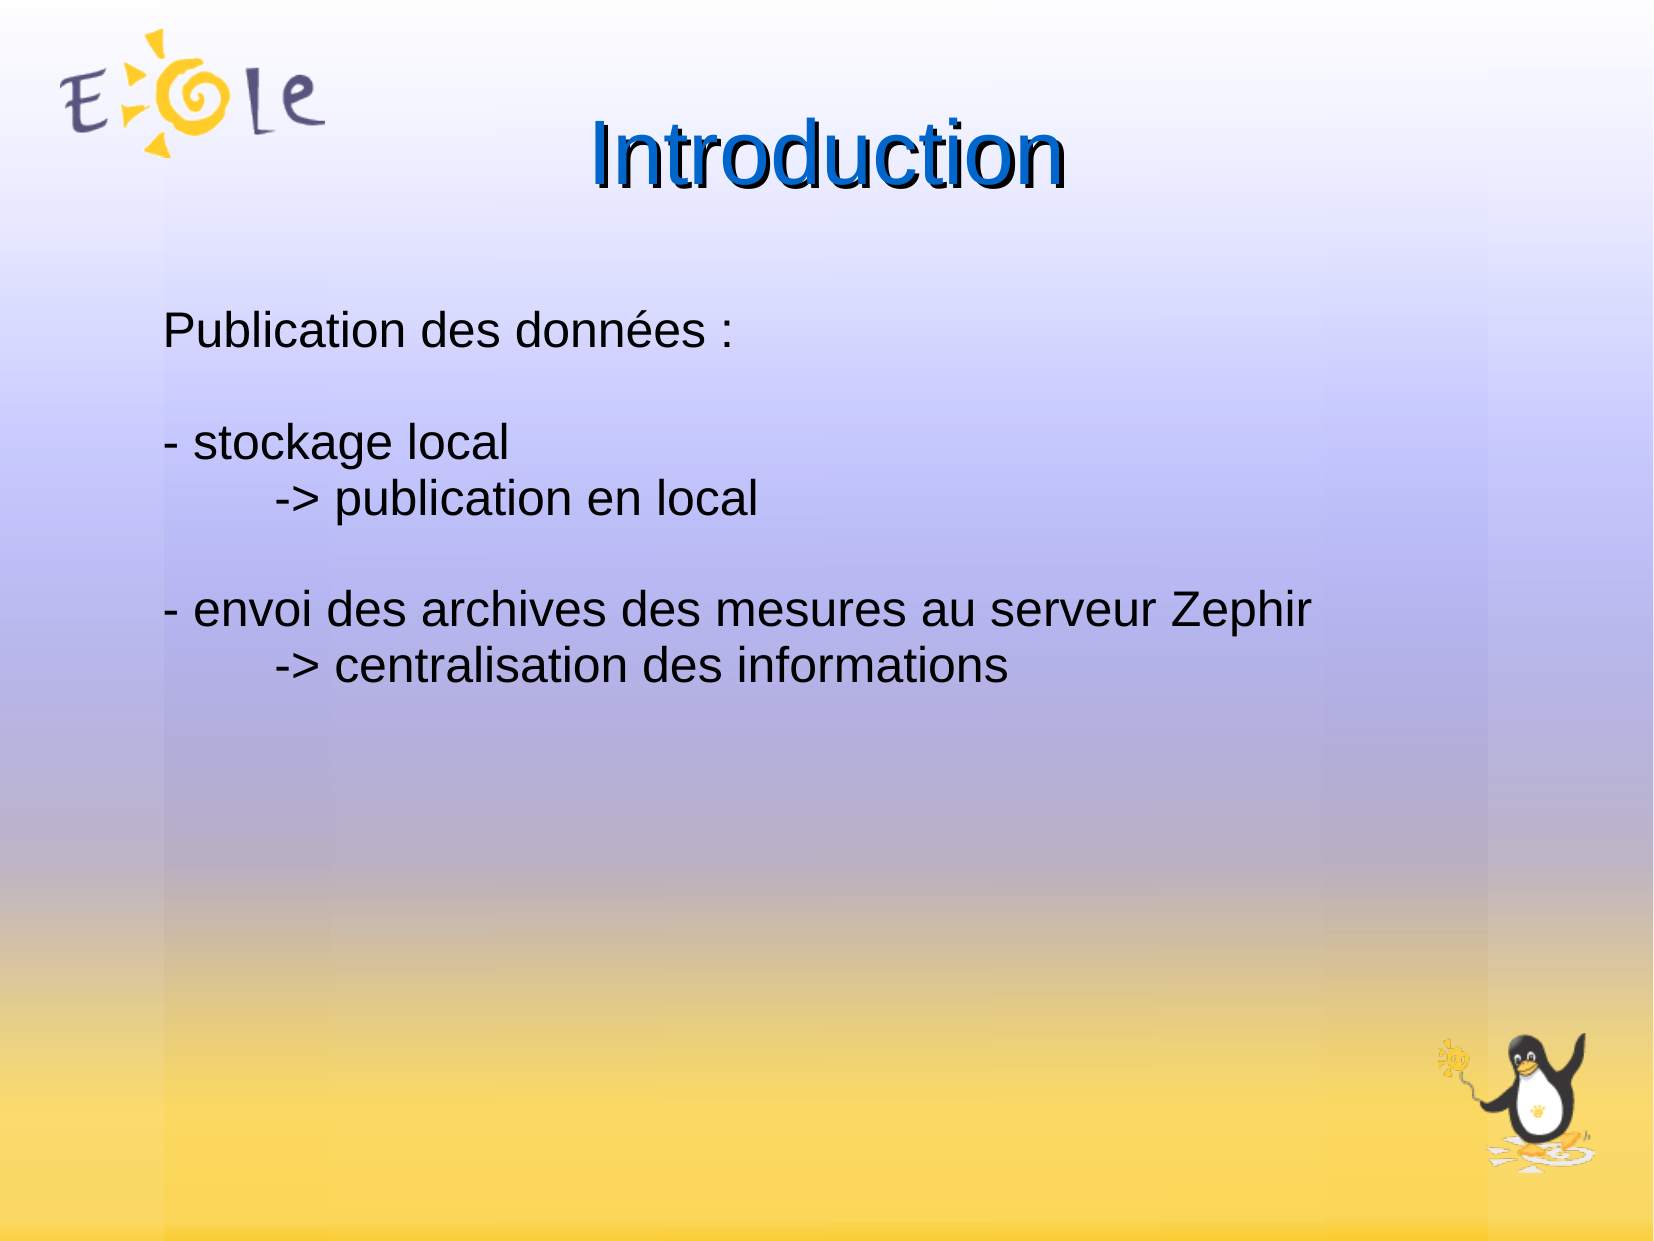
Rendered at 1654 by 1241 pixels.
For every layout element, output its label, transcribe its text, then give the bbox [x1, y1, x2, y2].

picture [0, 0, 1654, 1241]
text_box Publication des données : - stockage local -> publication en local - envoi des archives des mesures au serveur Zephir -> centralisation des informations [147, 295, 1536, 975]
title Introduction [82, 49, 1571, 257]
